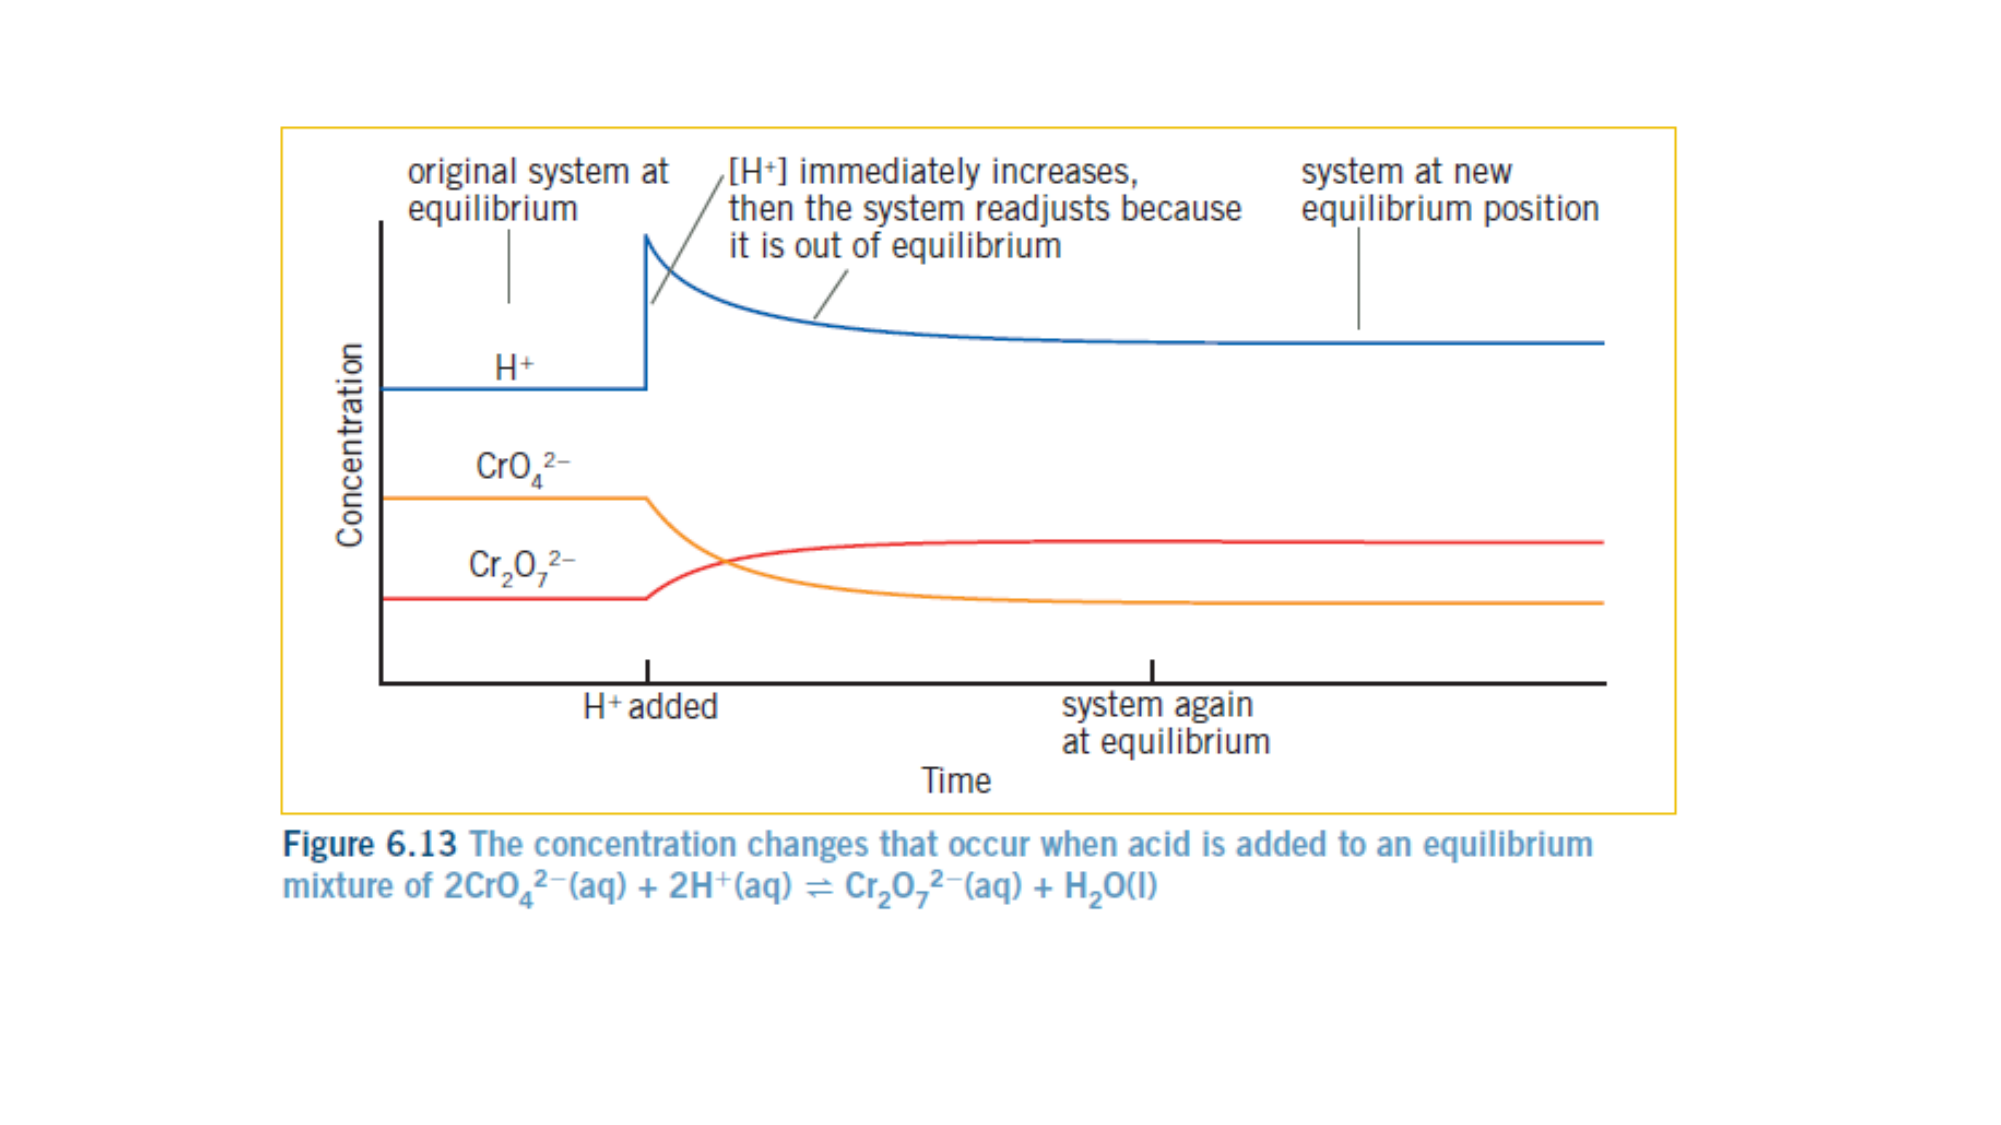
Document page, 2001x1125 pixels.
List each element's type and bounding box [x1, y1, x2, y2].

picture [279, 125, 1686, 929]
